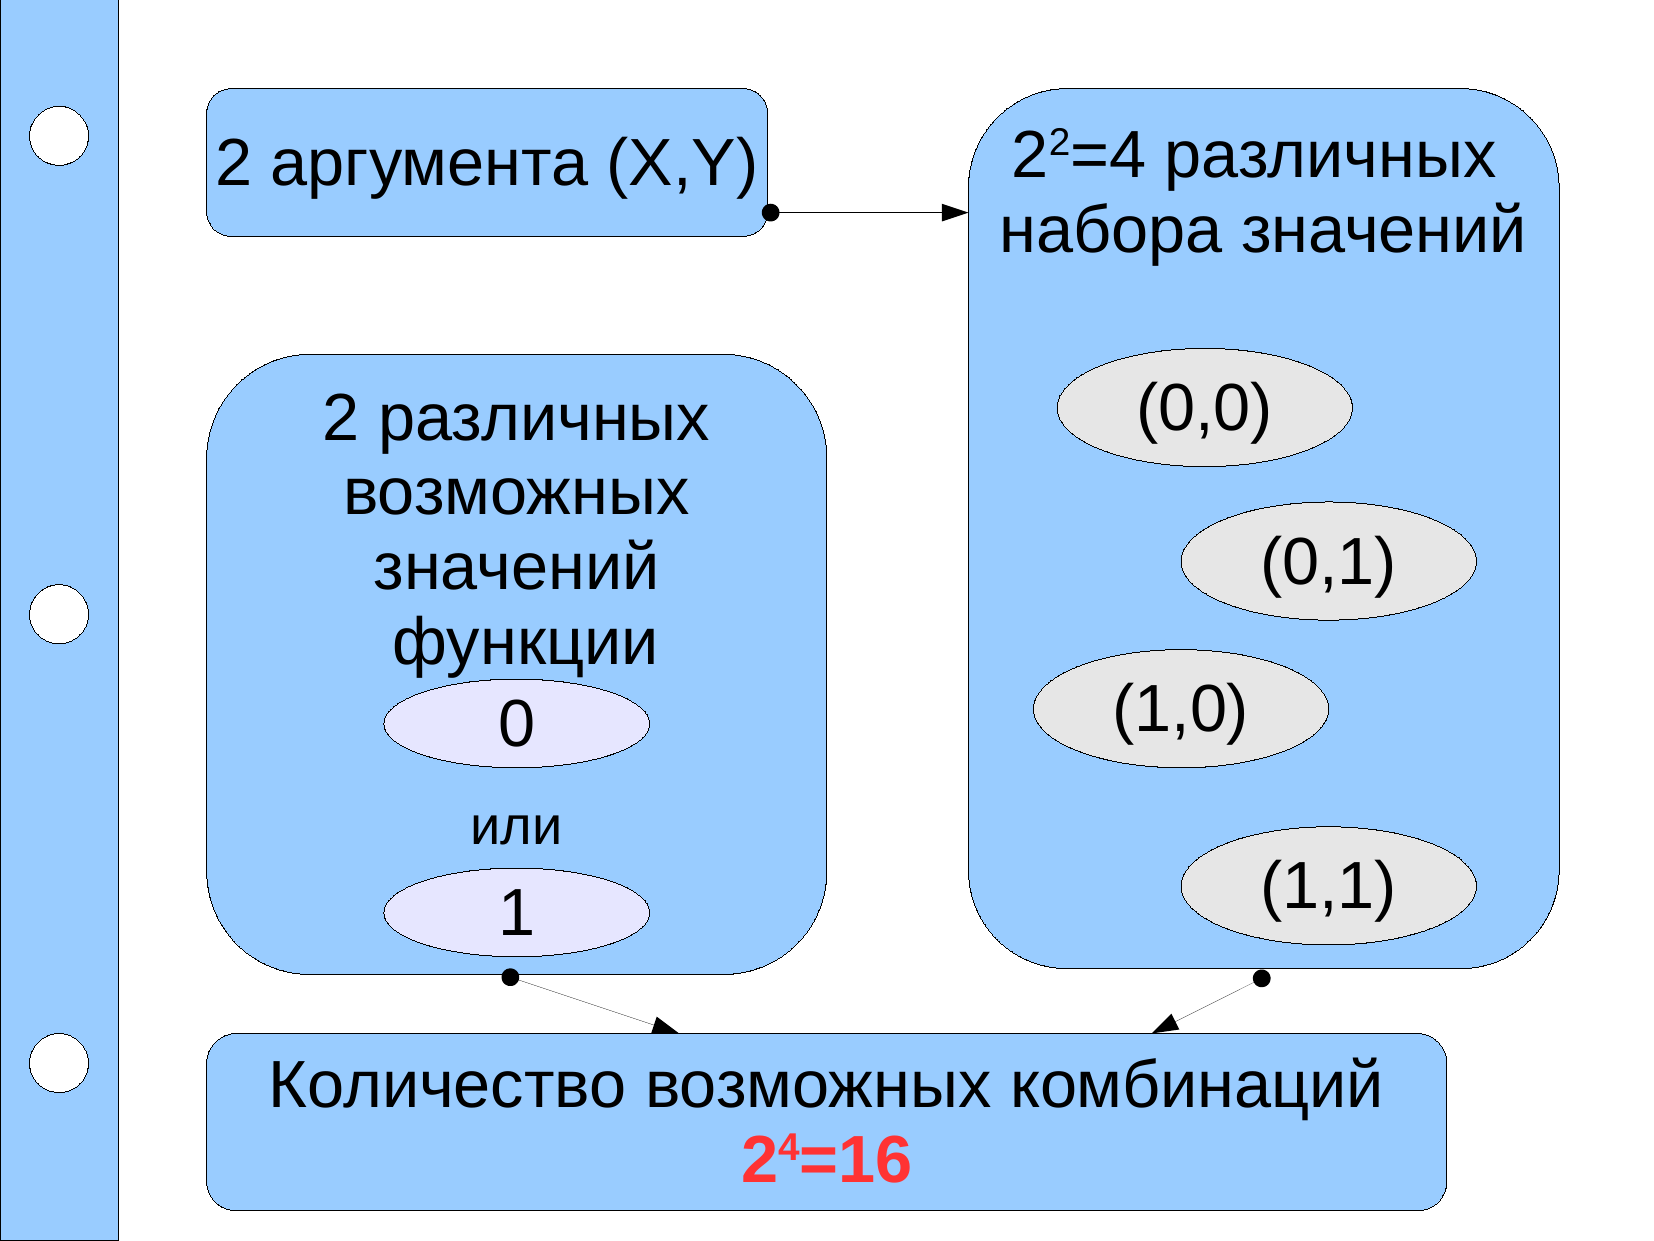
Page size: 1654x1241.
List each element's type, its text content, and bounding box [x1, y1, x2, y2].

text_box (1,0) [1033, 649, 1329, 768]
text_box (1,1) [1181, 826, 1477, 945]
text_box 22=4 различных набора значений [968, 88, 1560, 969]
text_box 2 различных возможных значений функции или [206, 354, 827, 975]
text_box Количество возможных комбинаций 24=16 [206, 1033, 1447, 1211]
text_box 2 аргумента (X,Y) [206, 88, 768, 237]
text_box (0,0) [1057, 348, 1353, 467]
text_box 1 [383, 868, 650, 957]
text_box 0 [383, 679, 650, 768]
text_box [0, 0, 119, 1241]
text_box (0,1) [1181, 501, 1477, 621]
